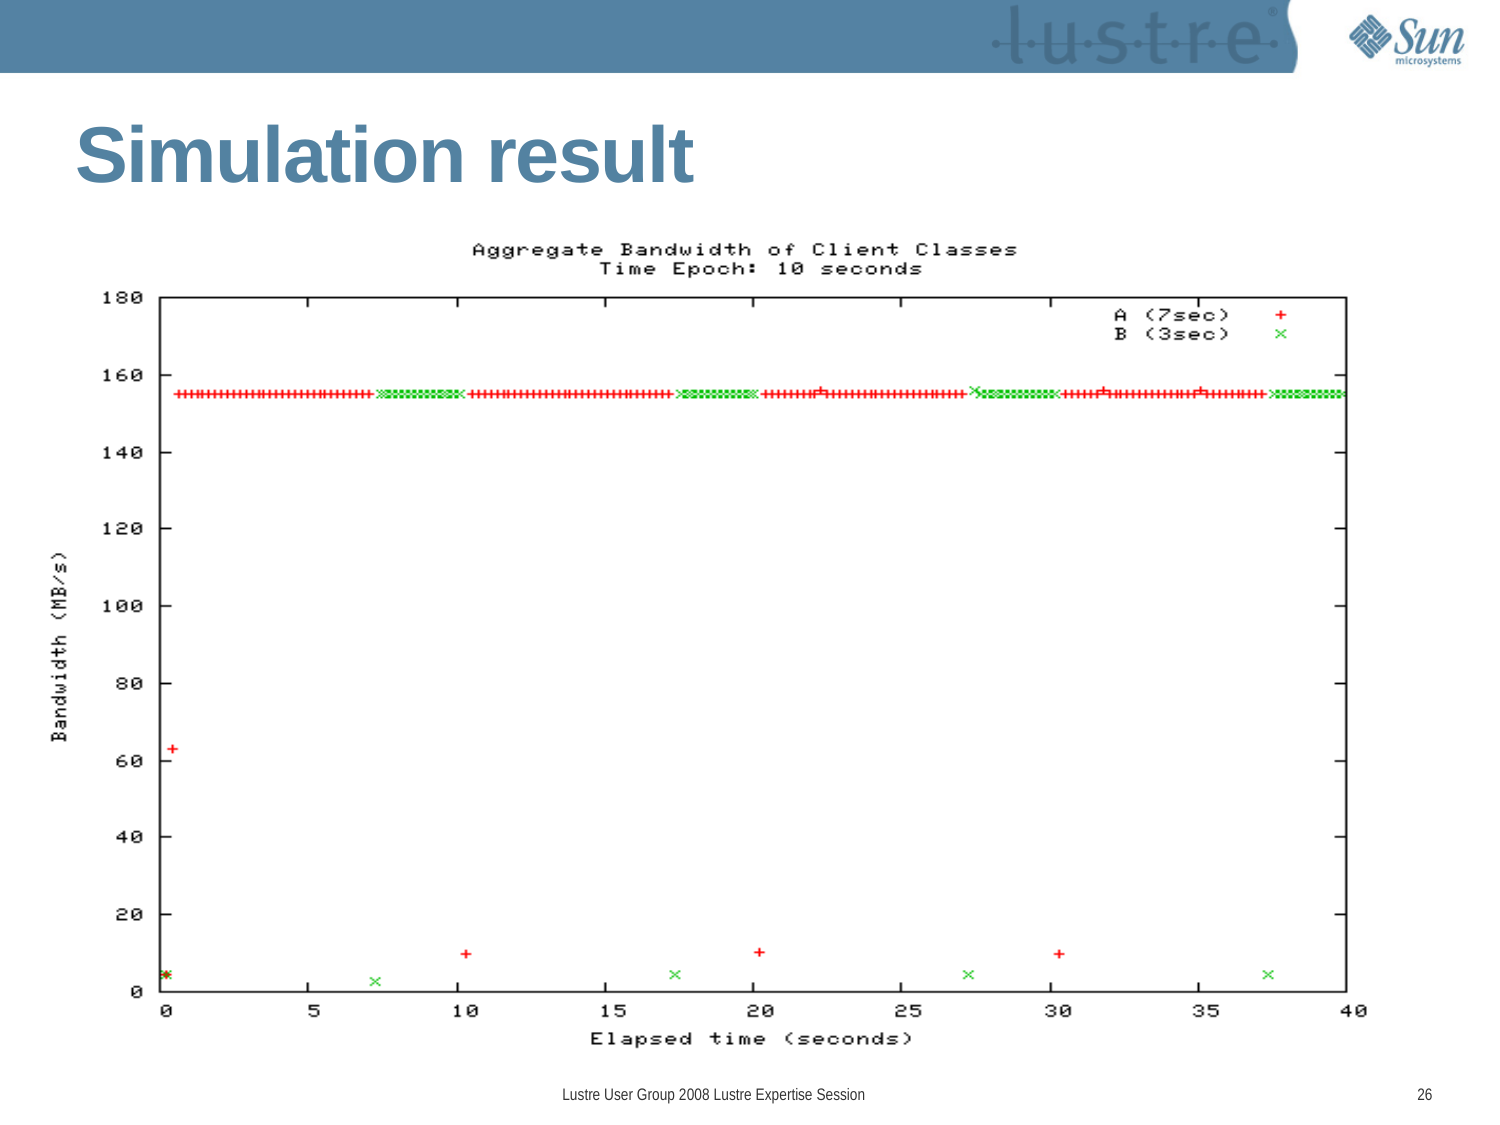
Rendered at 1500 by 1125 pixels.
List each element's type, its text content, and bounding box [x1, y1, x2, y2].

picture [37, 223, 1388, 1051]
picture [0, 0, 1500, 91]
title Simulation result [75, 123, 1437, 227]
